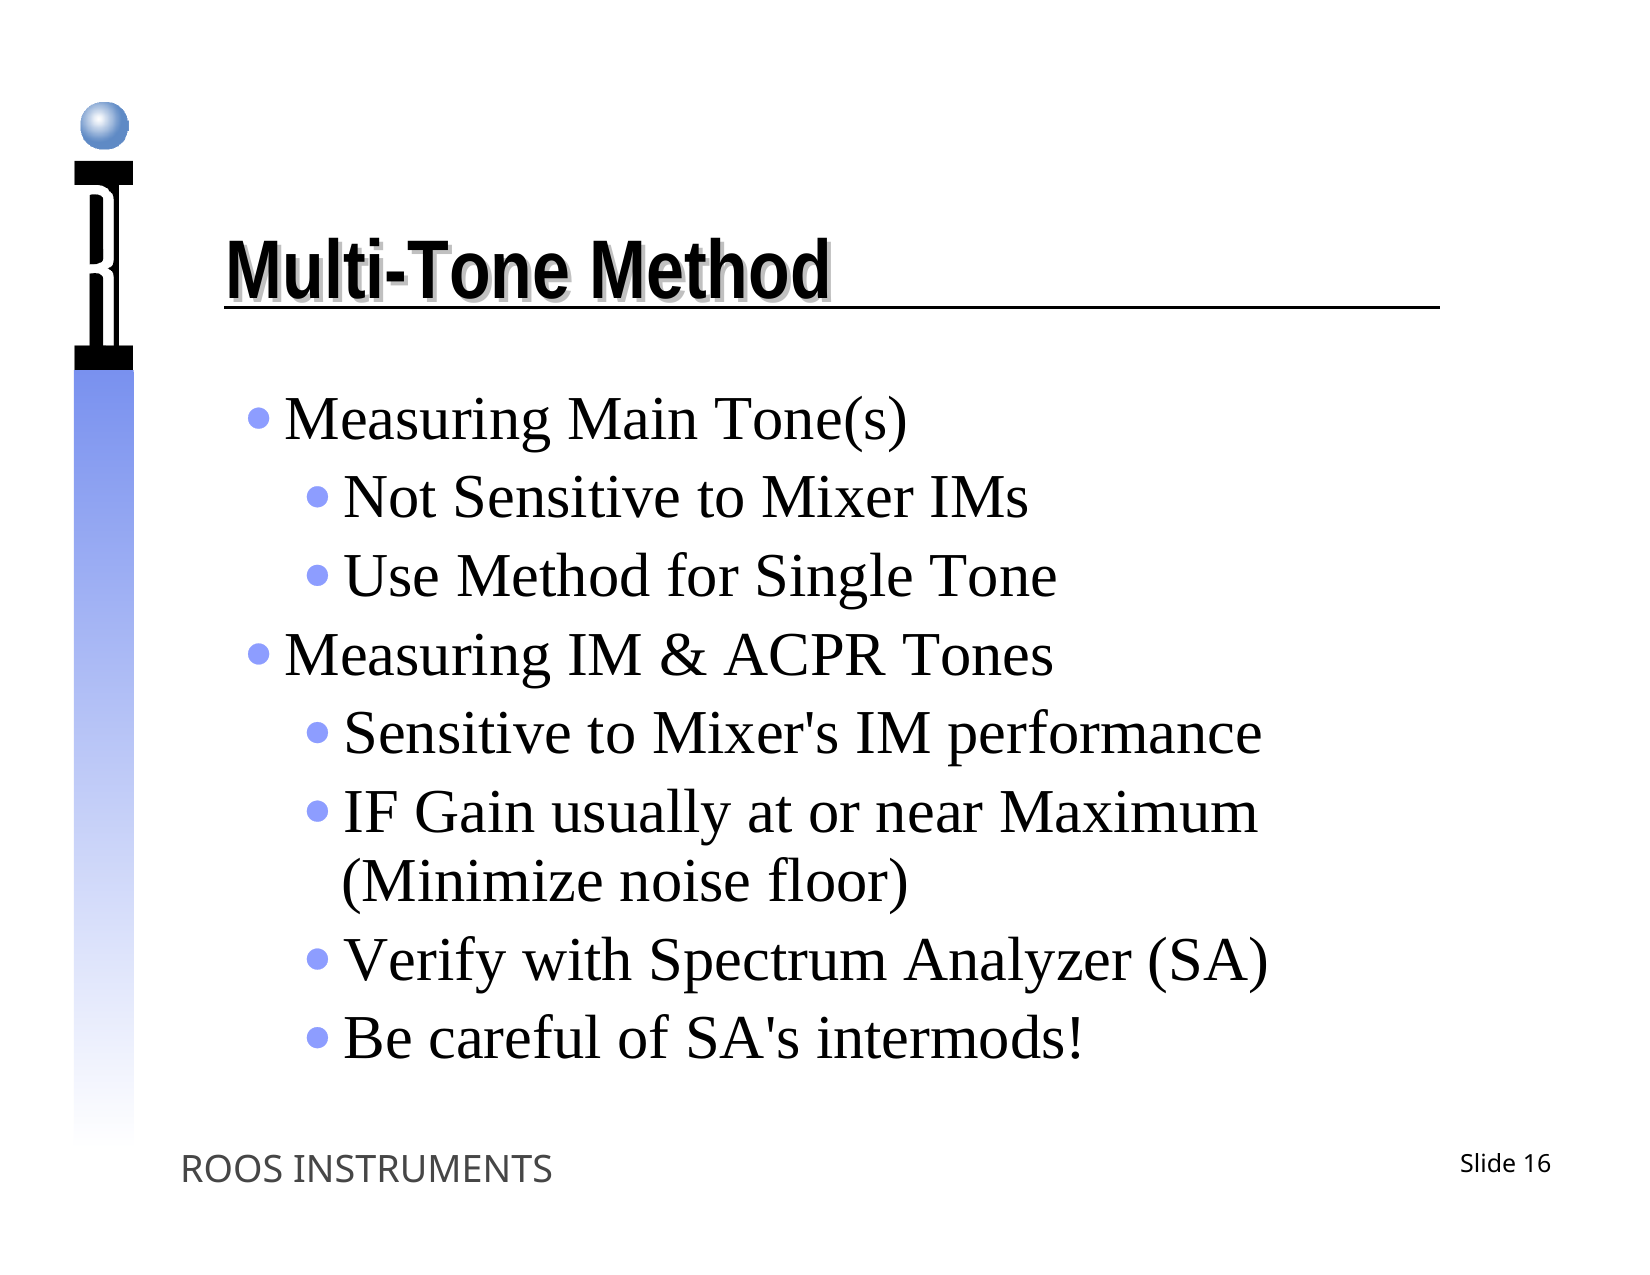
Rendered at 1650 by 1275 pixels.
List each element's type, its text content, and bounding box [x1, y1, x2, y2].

text_box Multi-Tone Method [225, 133, 1447, 318]
text_box Measuring Main Tone(s) Not Sensitive to Mixer IMs Use Method for Single Tone Measuring IM & ACPR Tones Sensitive to Mixer's IM performance IF Gain usually at or near Maximum (Minimize noise floor) Verify with Spectrum Analyzer (SA) Be careful of SA's intermods! [232, 383, 1456, 1079]
